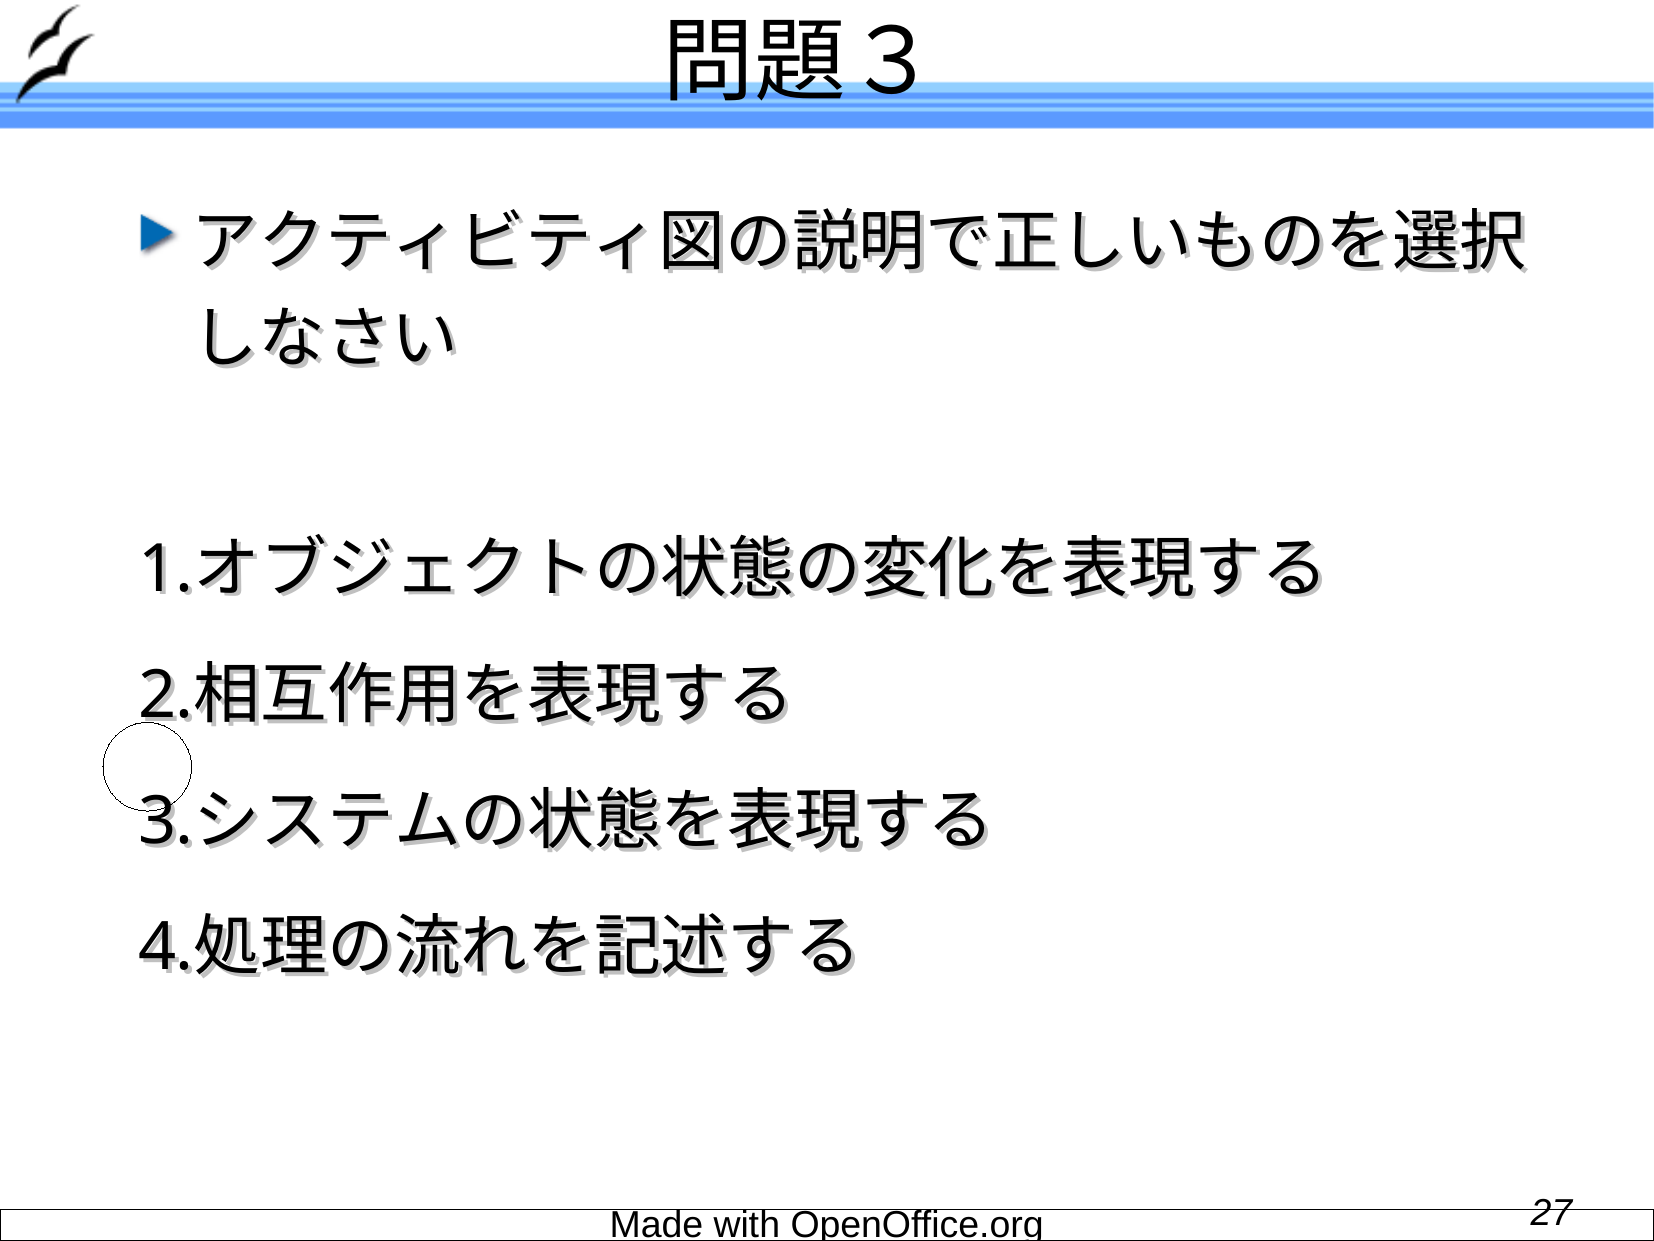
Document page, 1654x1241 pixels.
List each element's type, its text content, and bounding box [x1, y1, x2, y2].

picture [0, 0, 1654, 133]
list アクティビティ図の説明で正しいものを選択しなさい オブジェクトの状態の変化を表現する 相互作用を表現する システムの状態を表現する 処理の流れを記述する [120, 187, 1533, 1195]
title 問題３ [94, 0, 1507, 107]
